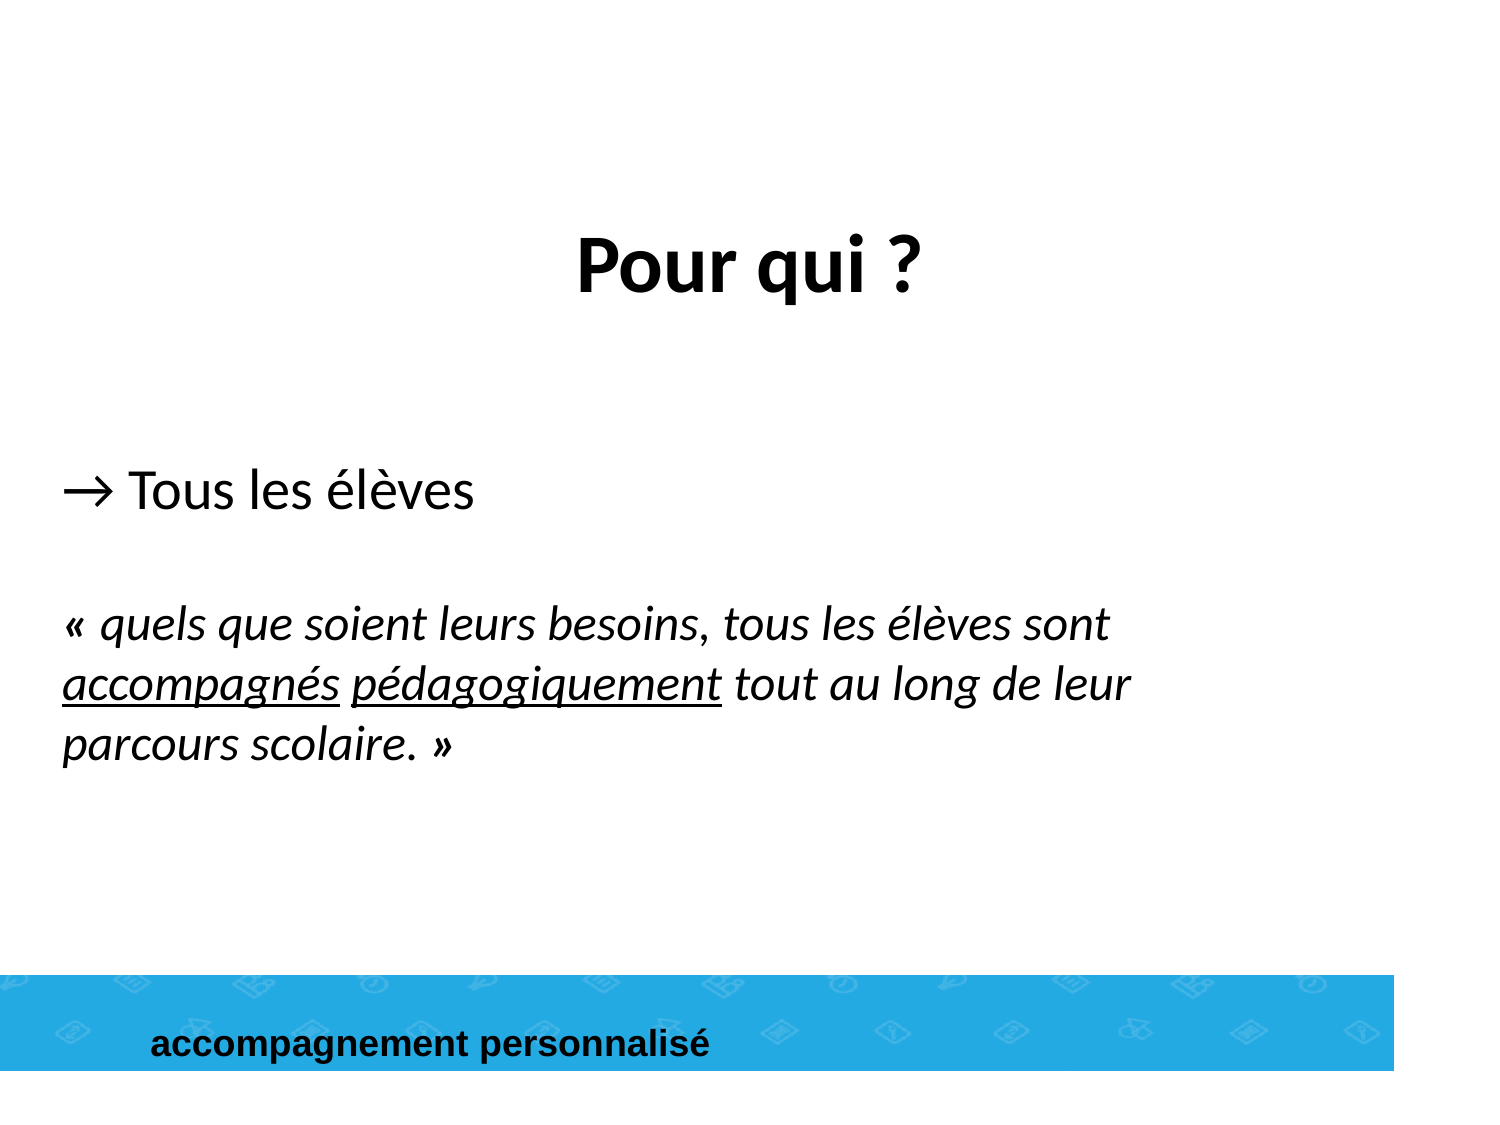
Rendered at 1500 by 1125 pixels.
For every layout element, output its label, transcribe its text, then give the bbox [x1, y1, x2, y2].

picture [0, 975, 1394, 1071]
text_box → Tous les élèves « quels que soient leurs besoins, tous les élèves sont accompagnés pédagogiquement tout au long de leur parcours scolaire. » [47, 373, 1276, 779]
title Pour qui ? [112, 202, 1388, 463]
text_box accompagnement personnalisé [135, 1011, 1353, 1072]
